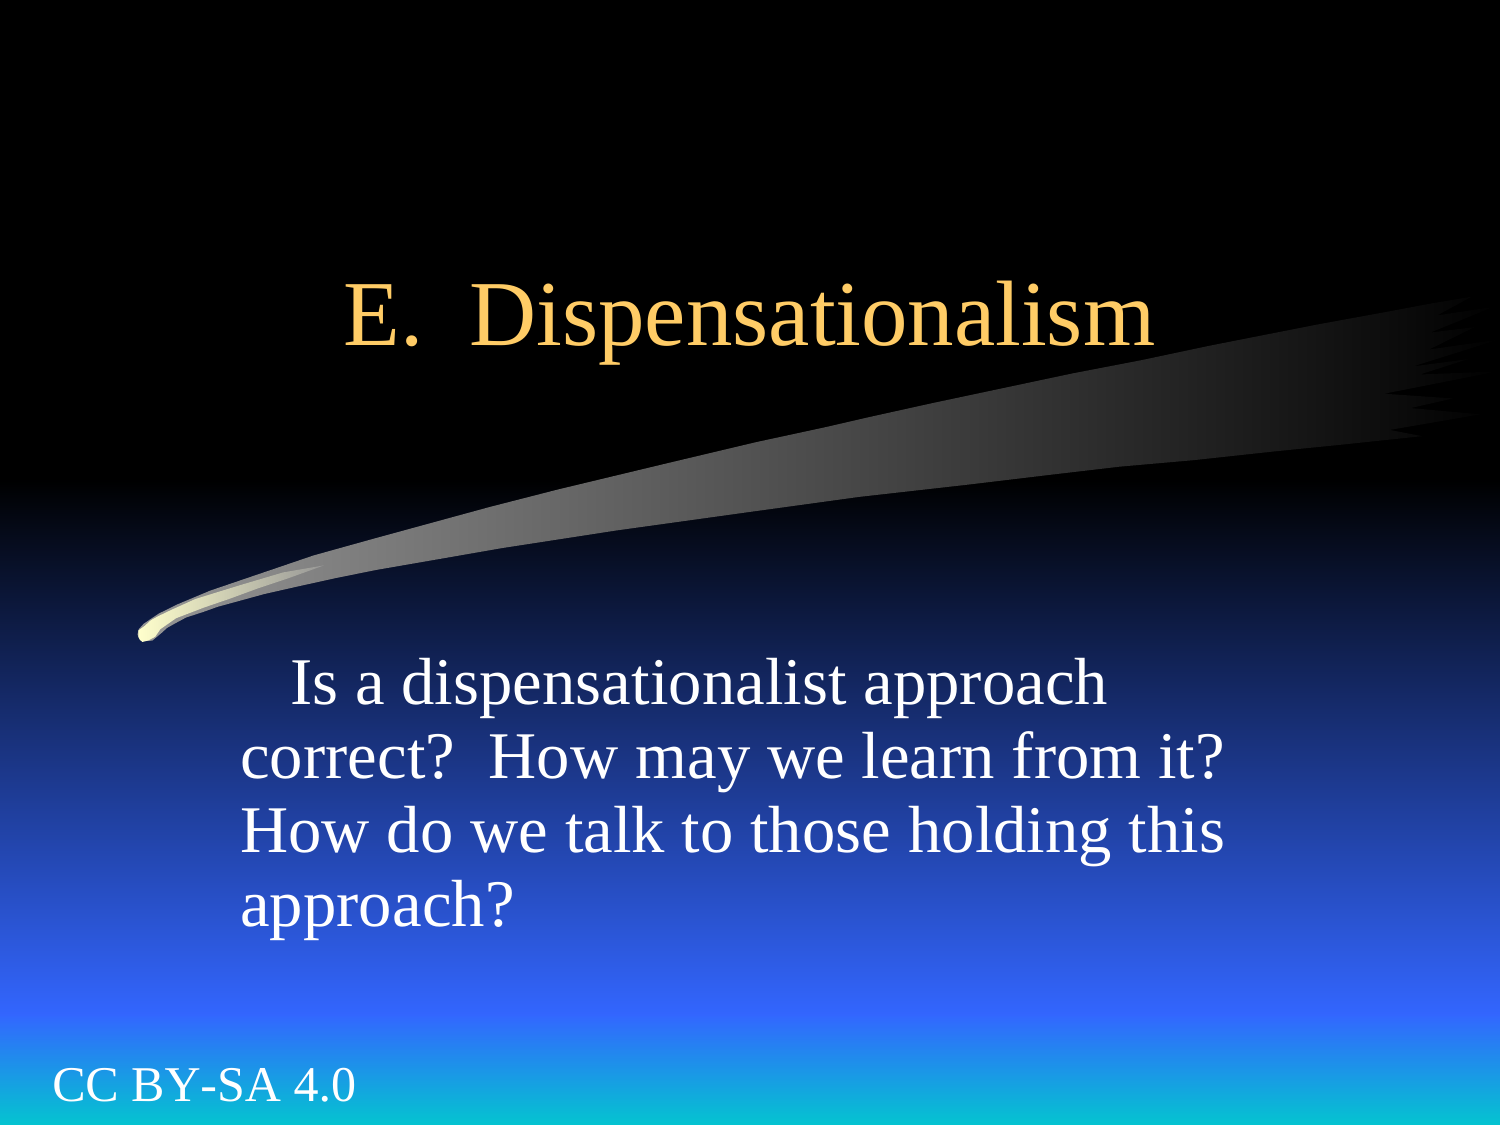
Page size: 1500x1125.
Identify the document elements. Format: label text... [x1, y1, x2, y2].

title E. Dispensationalism [112, 185, 1388, 374]
text_box CC BY-SA 4.0 [37, 1050, 526, 1121]
subtitle Is a dispensationalist approach correct? How may we learn from it? How do we talk to those holding this approach? [225, 637, 1276, 949]
